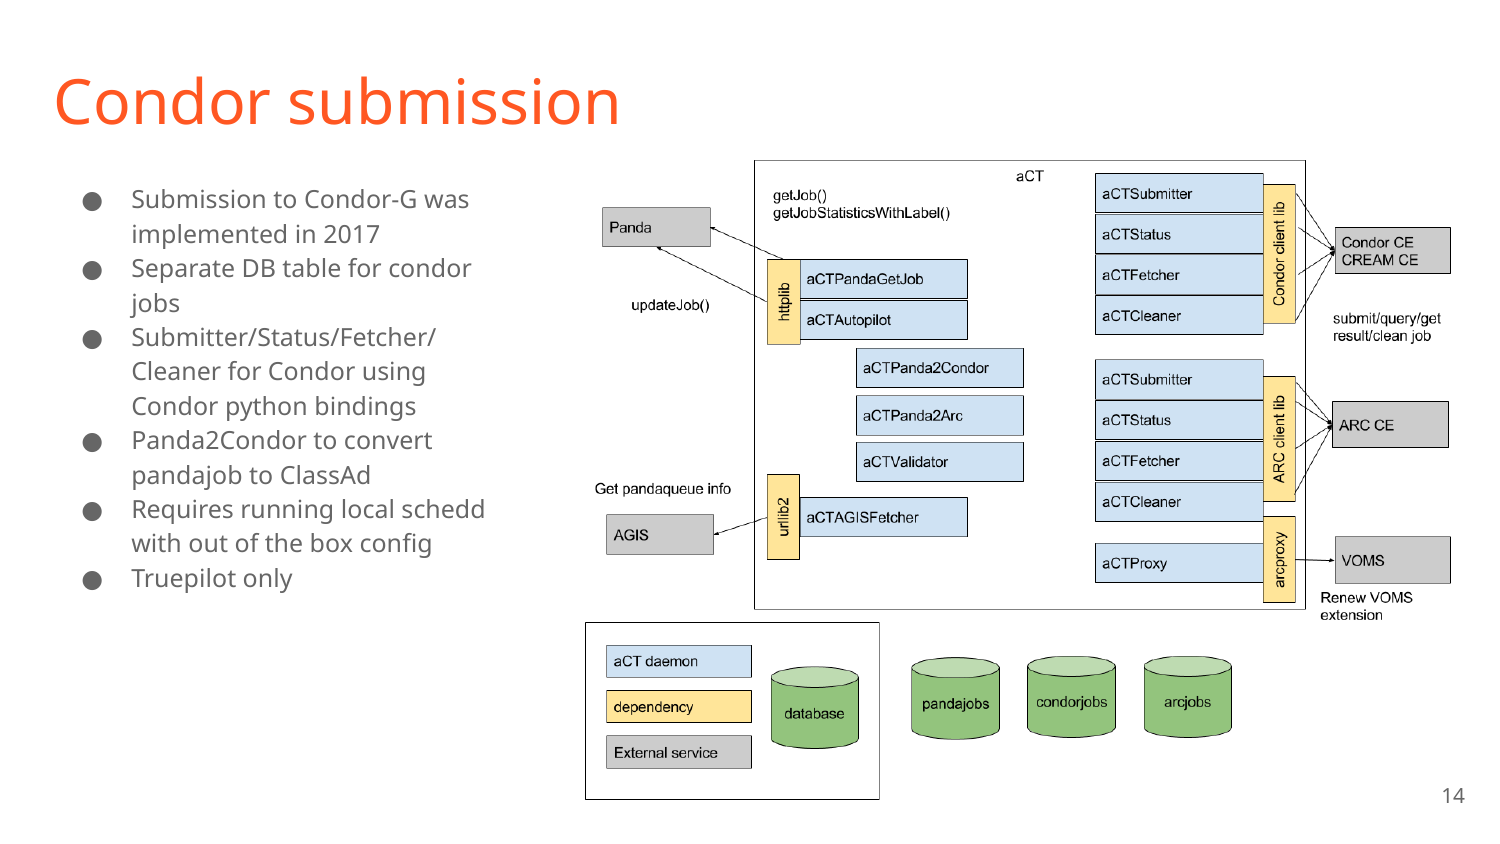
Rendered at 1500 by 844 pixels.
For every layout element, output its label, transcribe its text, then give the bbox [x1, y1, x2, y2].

picture [574, 142, 1475, 819]
title Condor submission [38, 47, 1437, 142]
slide_number <number> [1389, 764, 1480, 830]
list Submission to Condor-G was implemented in 2017 Separate DB table for condor jobs Submitter/Status/Fetcher/Cleaner for Condor using Condor python bindings Panda2Condor to convert pandajob to ClassAd Requires running local schedd with out of the box config Truepilot only [41, 164, 516, 725]
